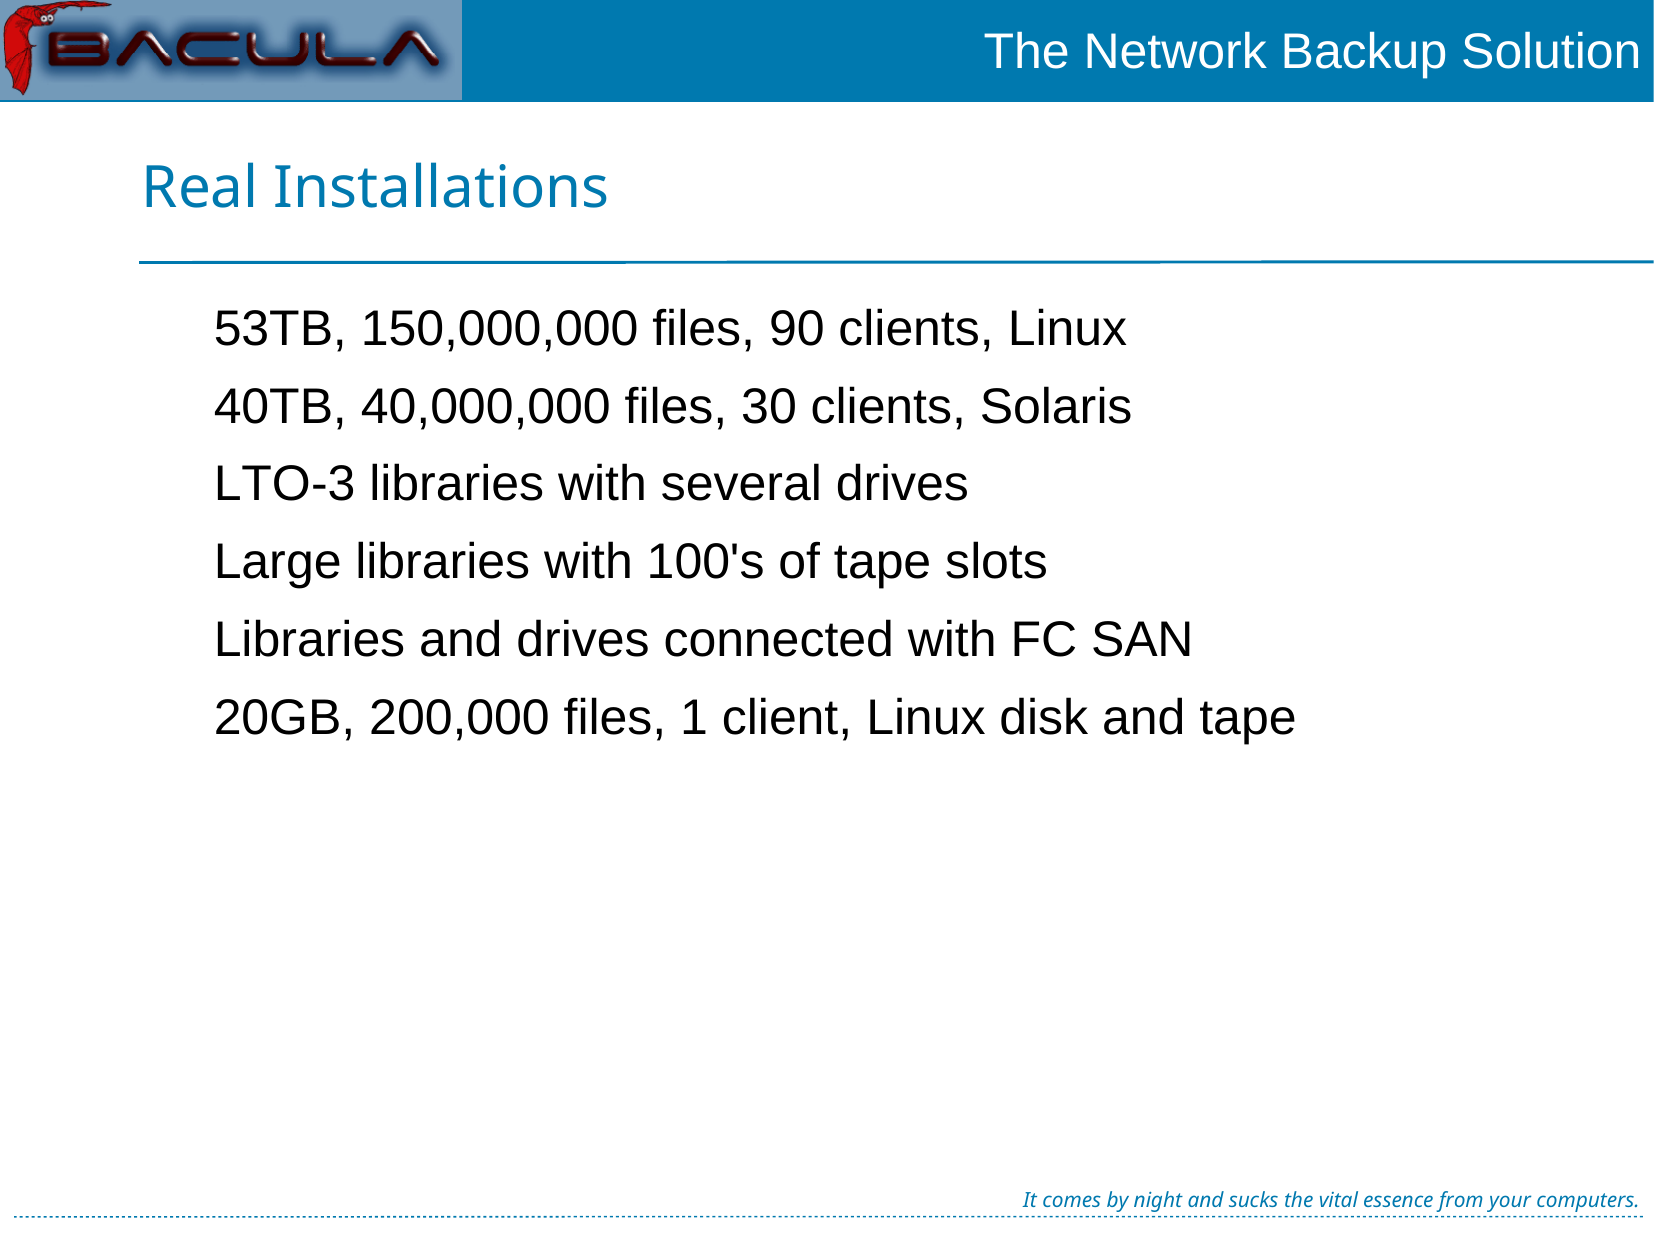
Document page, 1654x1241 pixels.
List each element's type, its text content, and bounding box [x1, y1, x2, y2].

title Real Installations [141, 112, 1501, 226]
picture [0, 0, 461, 99]
list 53TB, 150,000,000 files, 90 clients, Linux 40TB, 40,000,000 files, 30 clients, Solaris LTO-3 libraries with several drives Large libraries with 100's of tape slots Libraries and drives connected with FC SAN 20GB, 200,000 files, 1 client, Linux disk and tape [140, 300, 1534, 1127]
